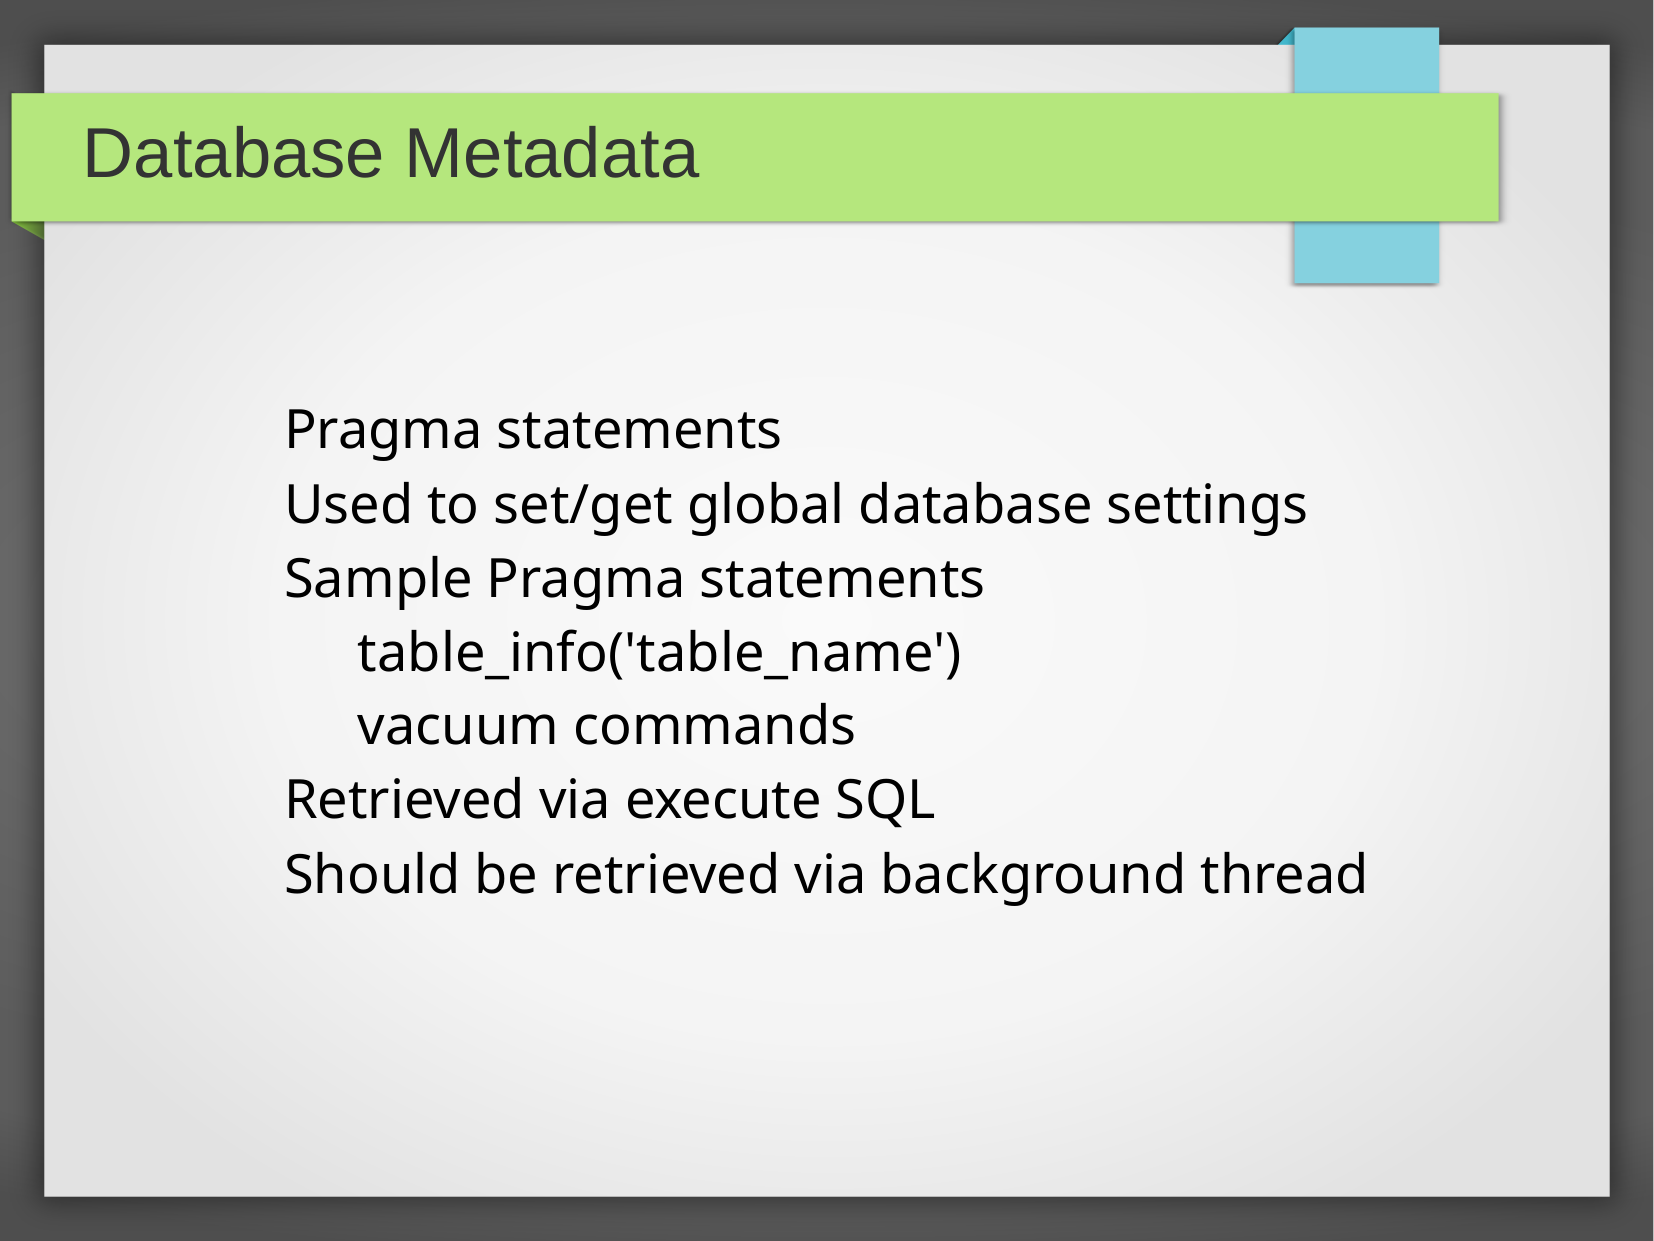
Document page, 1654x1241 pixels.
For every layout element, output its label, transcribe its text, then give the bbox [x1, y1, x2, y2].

text_box Pragma statements Used to set/get global database settings Sample Pragma statements table_info('table_name') vacuum commands Retrieved via execute SQL Should be retrieved via background thread [82, 290, 1572, 1010]
title Database Metadata [82, 49, 1572, 257]
picture [0, 0, 1654, 1241]
